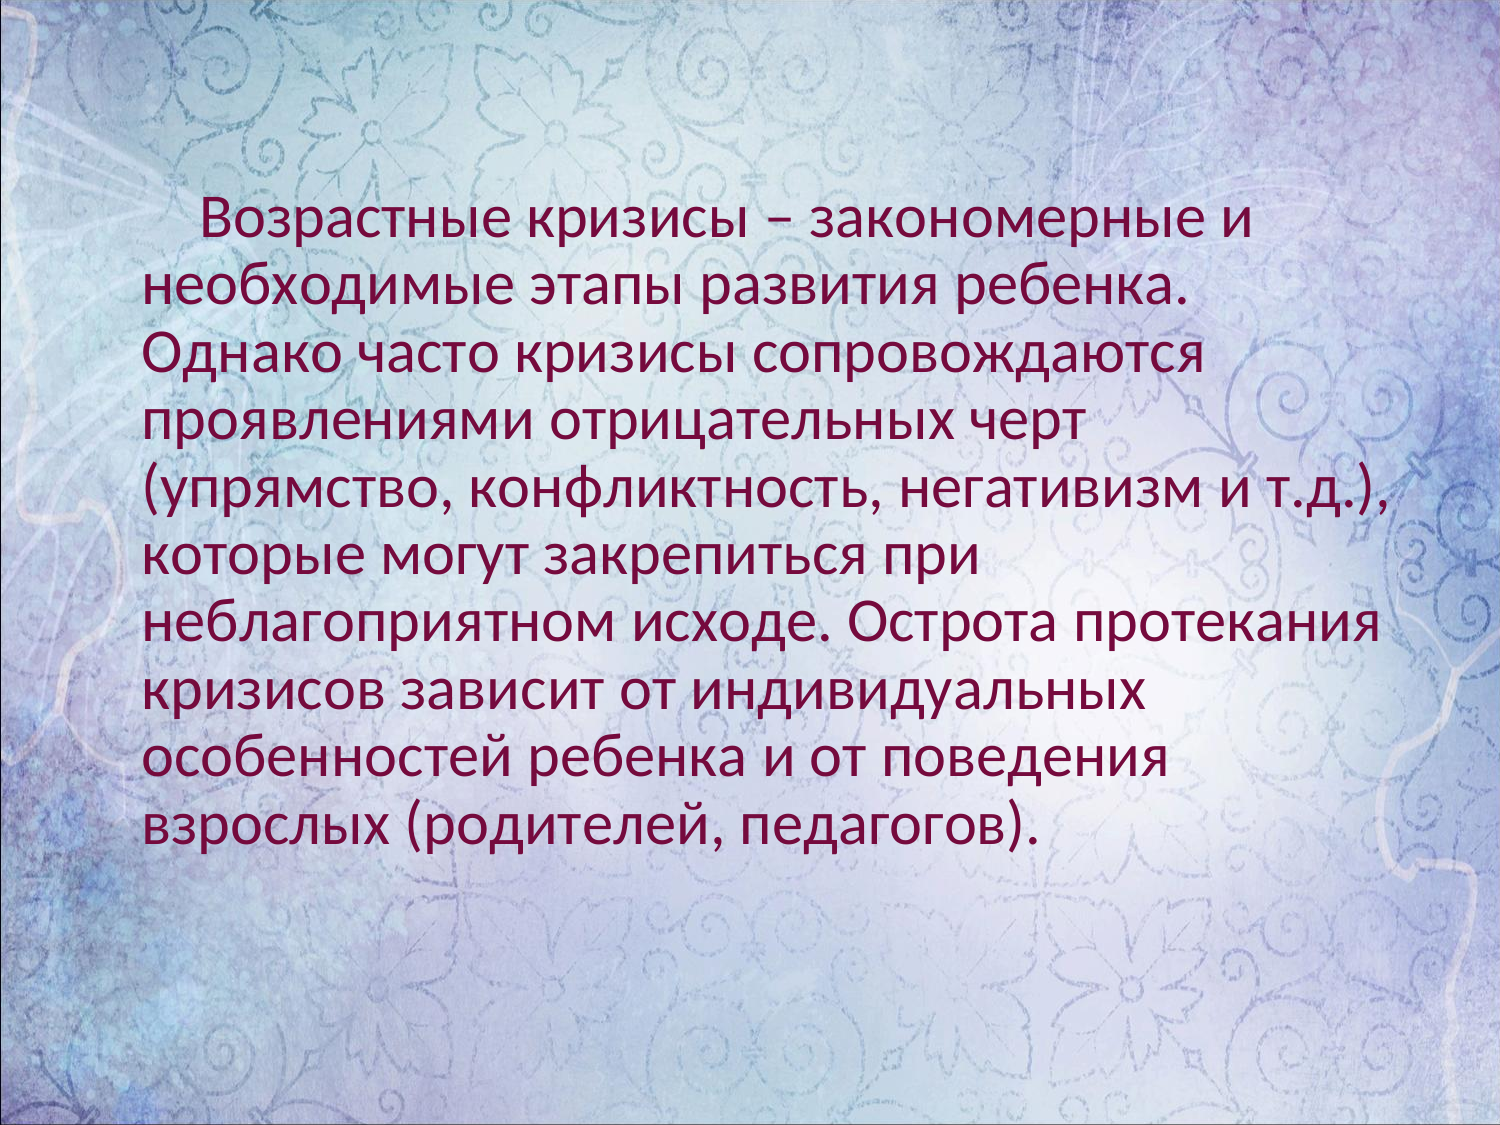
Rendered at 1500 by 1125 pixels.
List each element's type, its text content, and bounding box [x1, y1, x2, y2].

list Возрастные кризисы – закономерные и необходимые этапы развития ребенка. Однако часто кризисы сопровождаются проявлениями отрицательных черт (упрямство, конфликтность, негативизм и т.д.), которые могут закрепиться при неблагоприятном исходе. Острота протекания кризисов зависит от индивидуальных особенностей ребенка и от поведения взрослых (родителей, педагогов). [70, 175, 1421, 951]
picture [0, 0, 1500, 1125]
